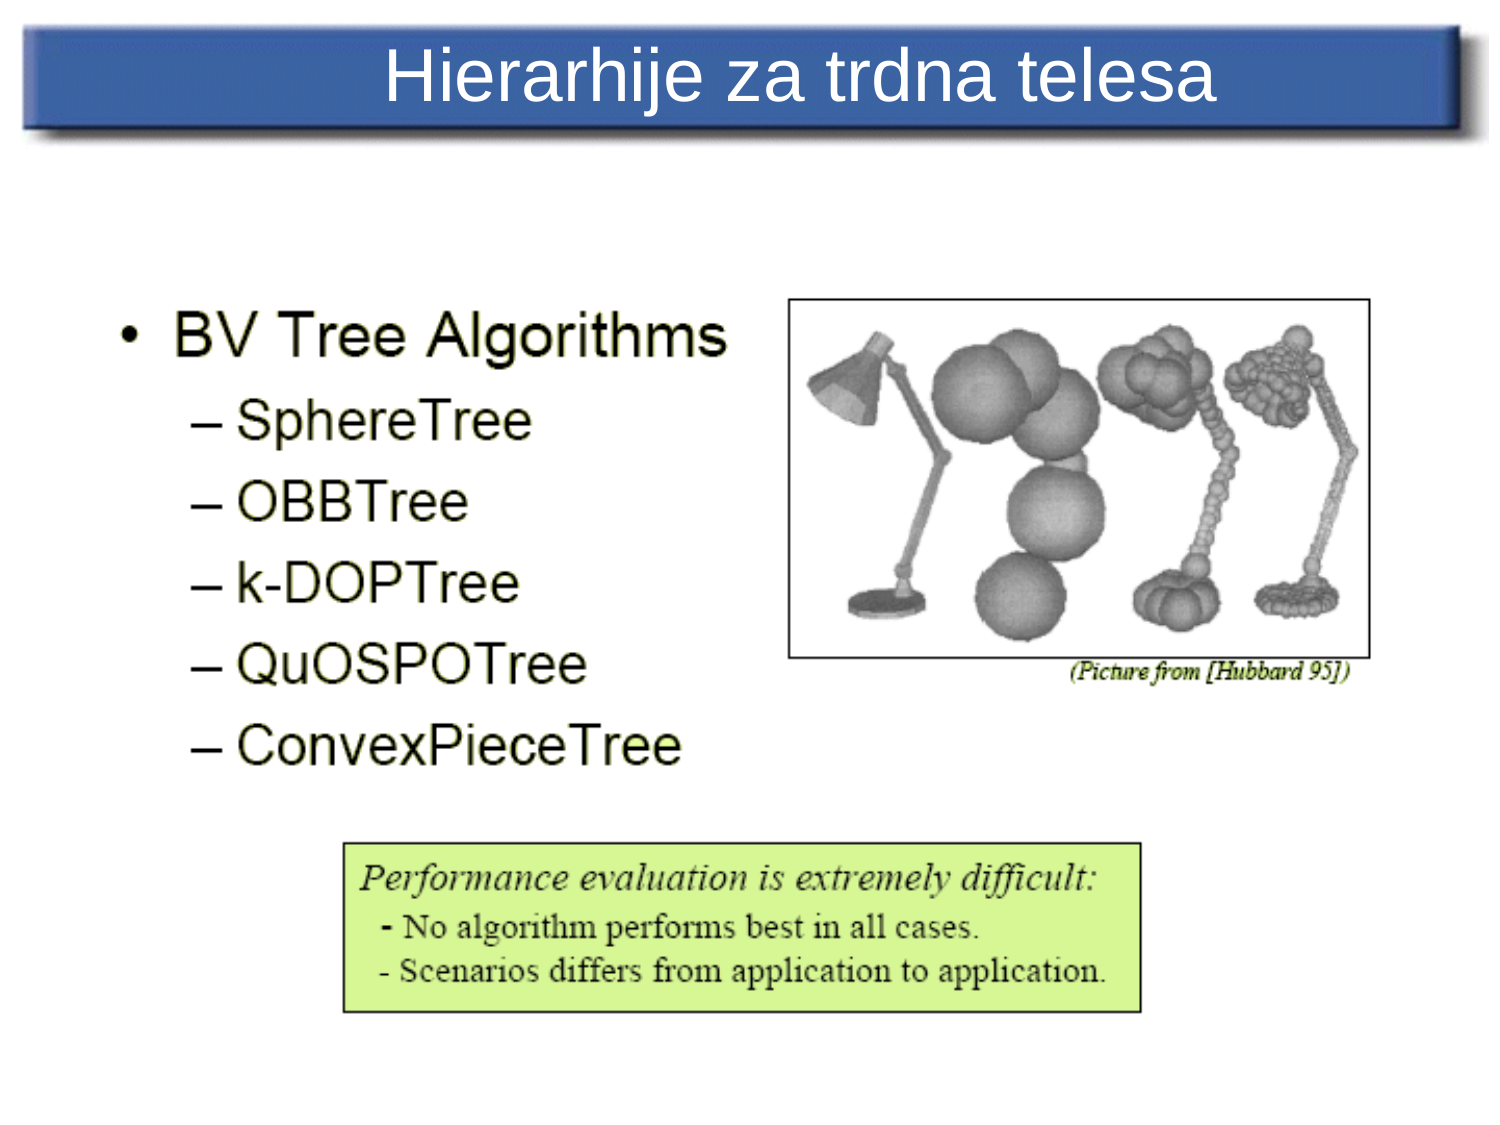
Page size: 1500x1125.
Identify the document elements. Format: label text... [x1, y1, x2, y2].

picture [21, 22, 1489, 149]
picture [75, 249, 1396, 1024]
text_box Hierarhije za trdna telesa [369, 18, 1234, 125]
